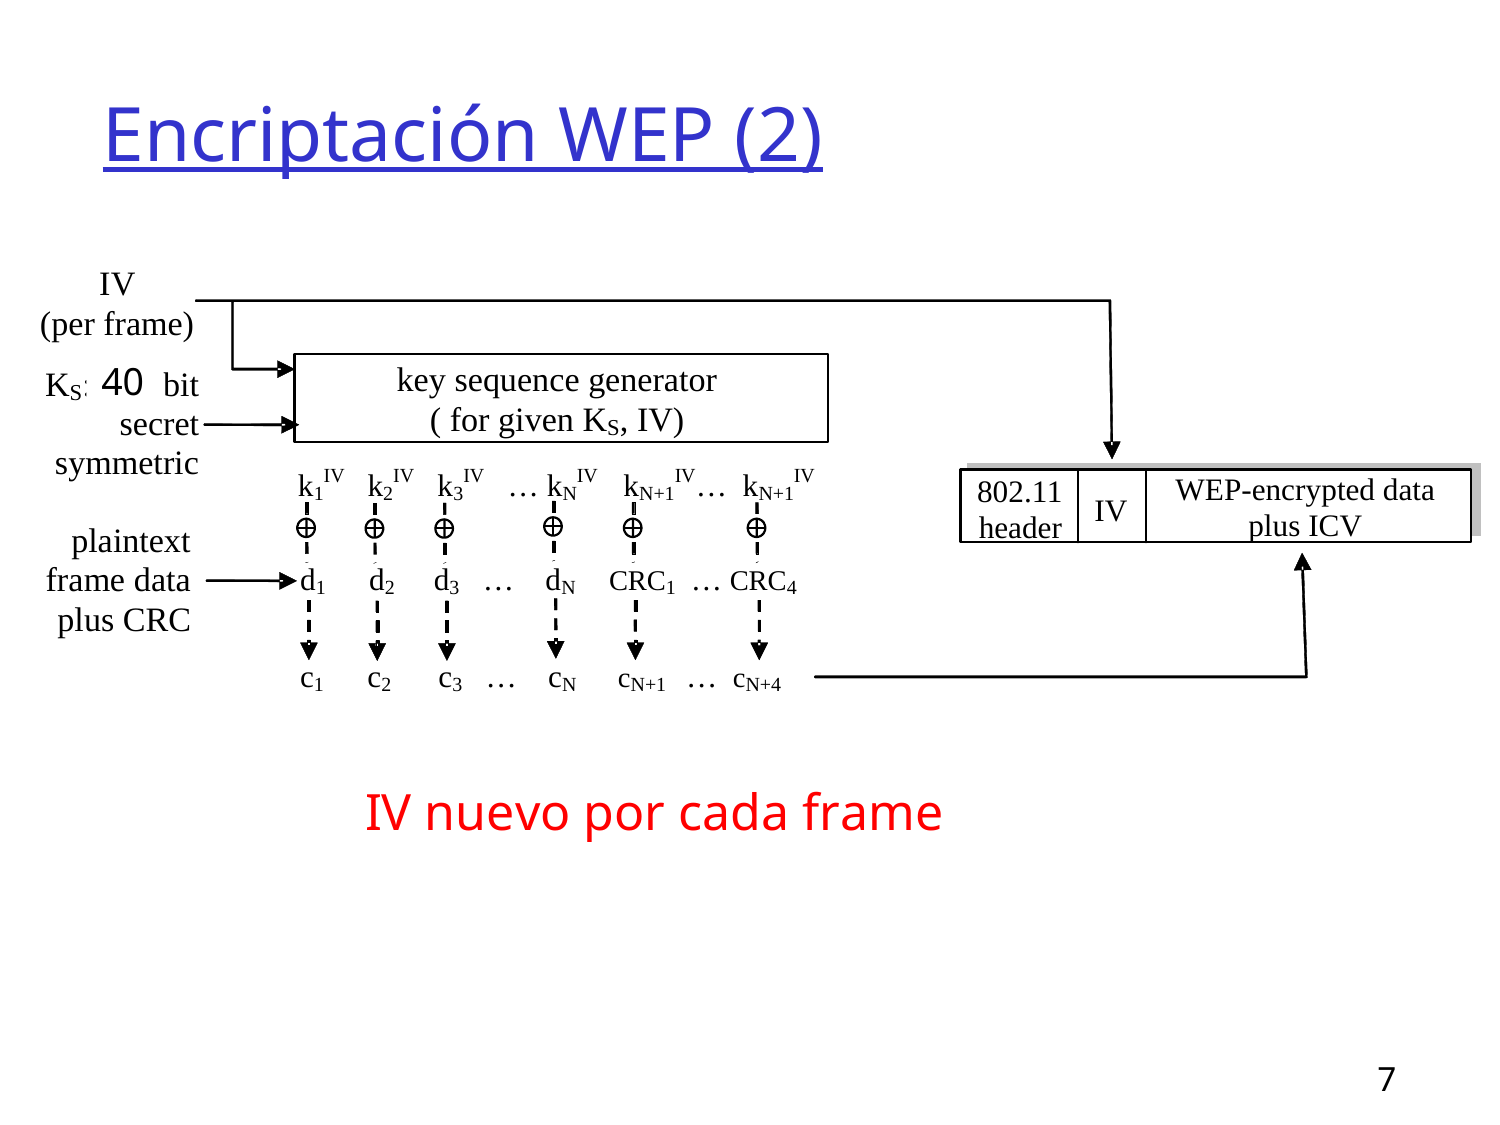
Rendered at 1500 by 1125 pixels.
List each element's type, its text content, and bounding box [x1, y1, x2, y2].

title Encriptación WEP (2) [87, 37, 1363, 206]
text_box [0, 206, 1500, 842]
text_box 40 [86, 350, 164, 411]
text_box IV nuevo por cada frame [350, 772, 959, 848]
